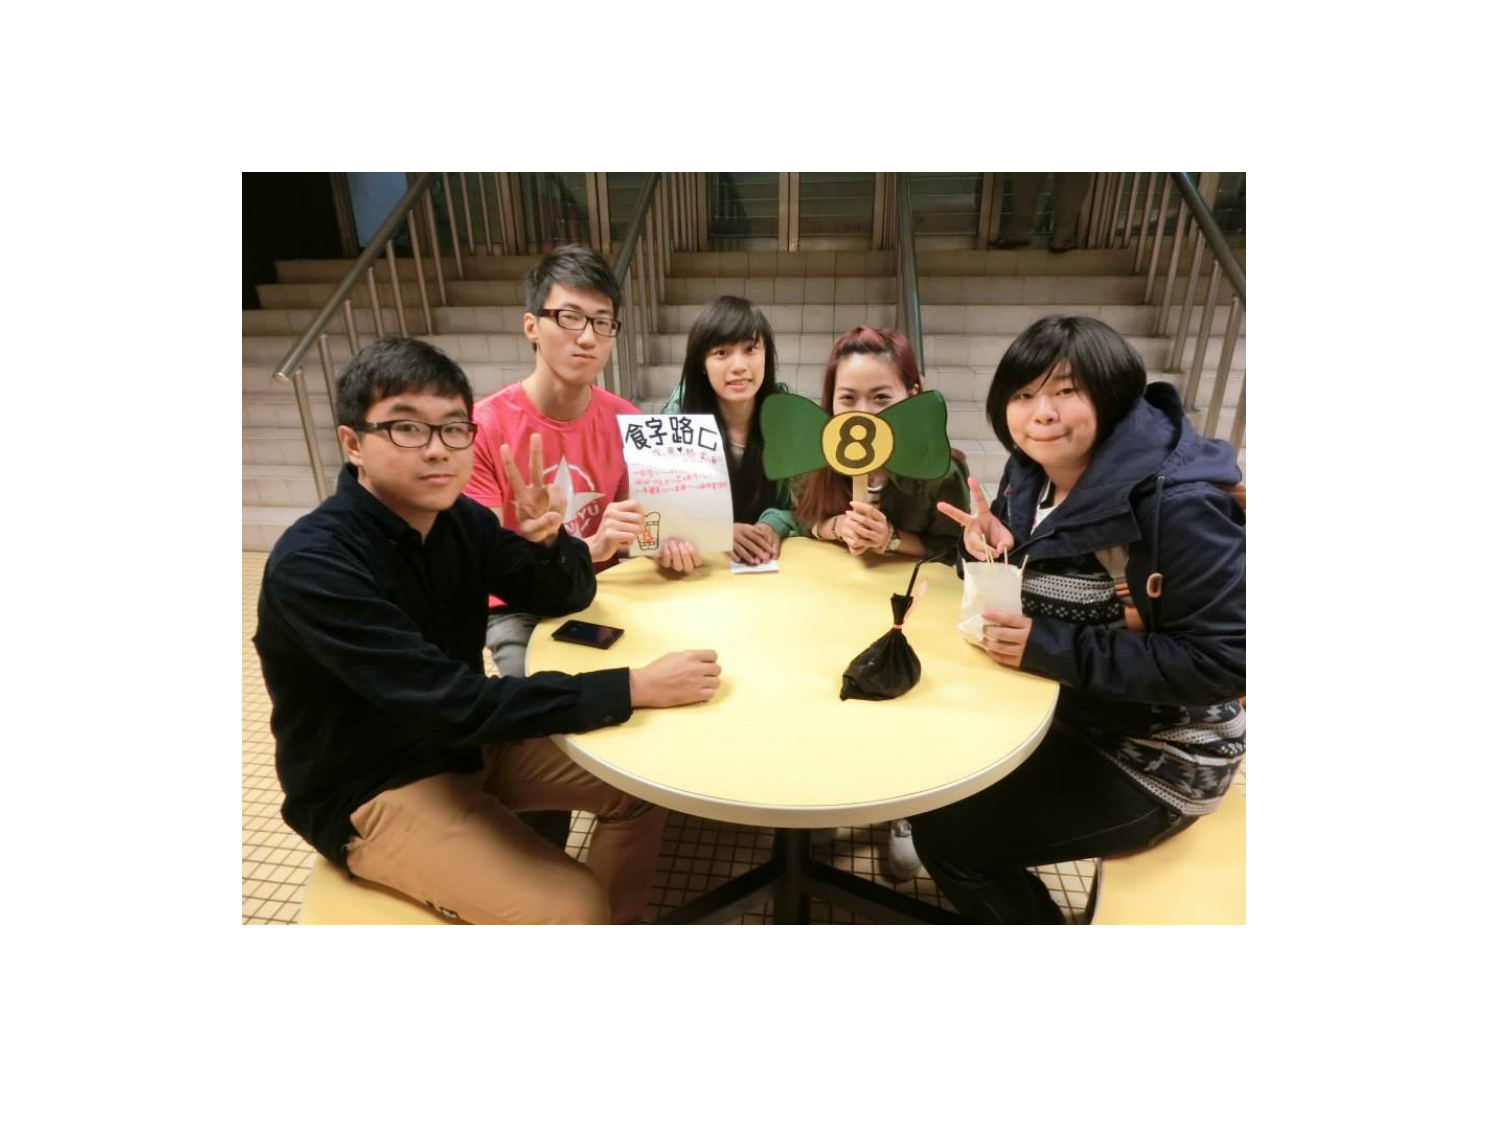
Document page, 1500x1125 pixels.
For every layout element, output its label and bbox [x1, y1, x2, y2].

picture [242, 172, 1246, 925]
